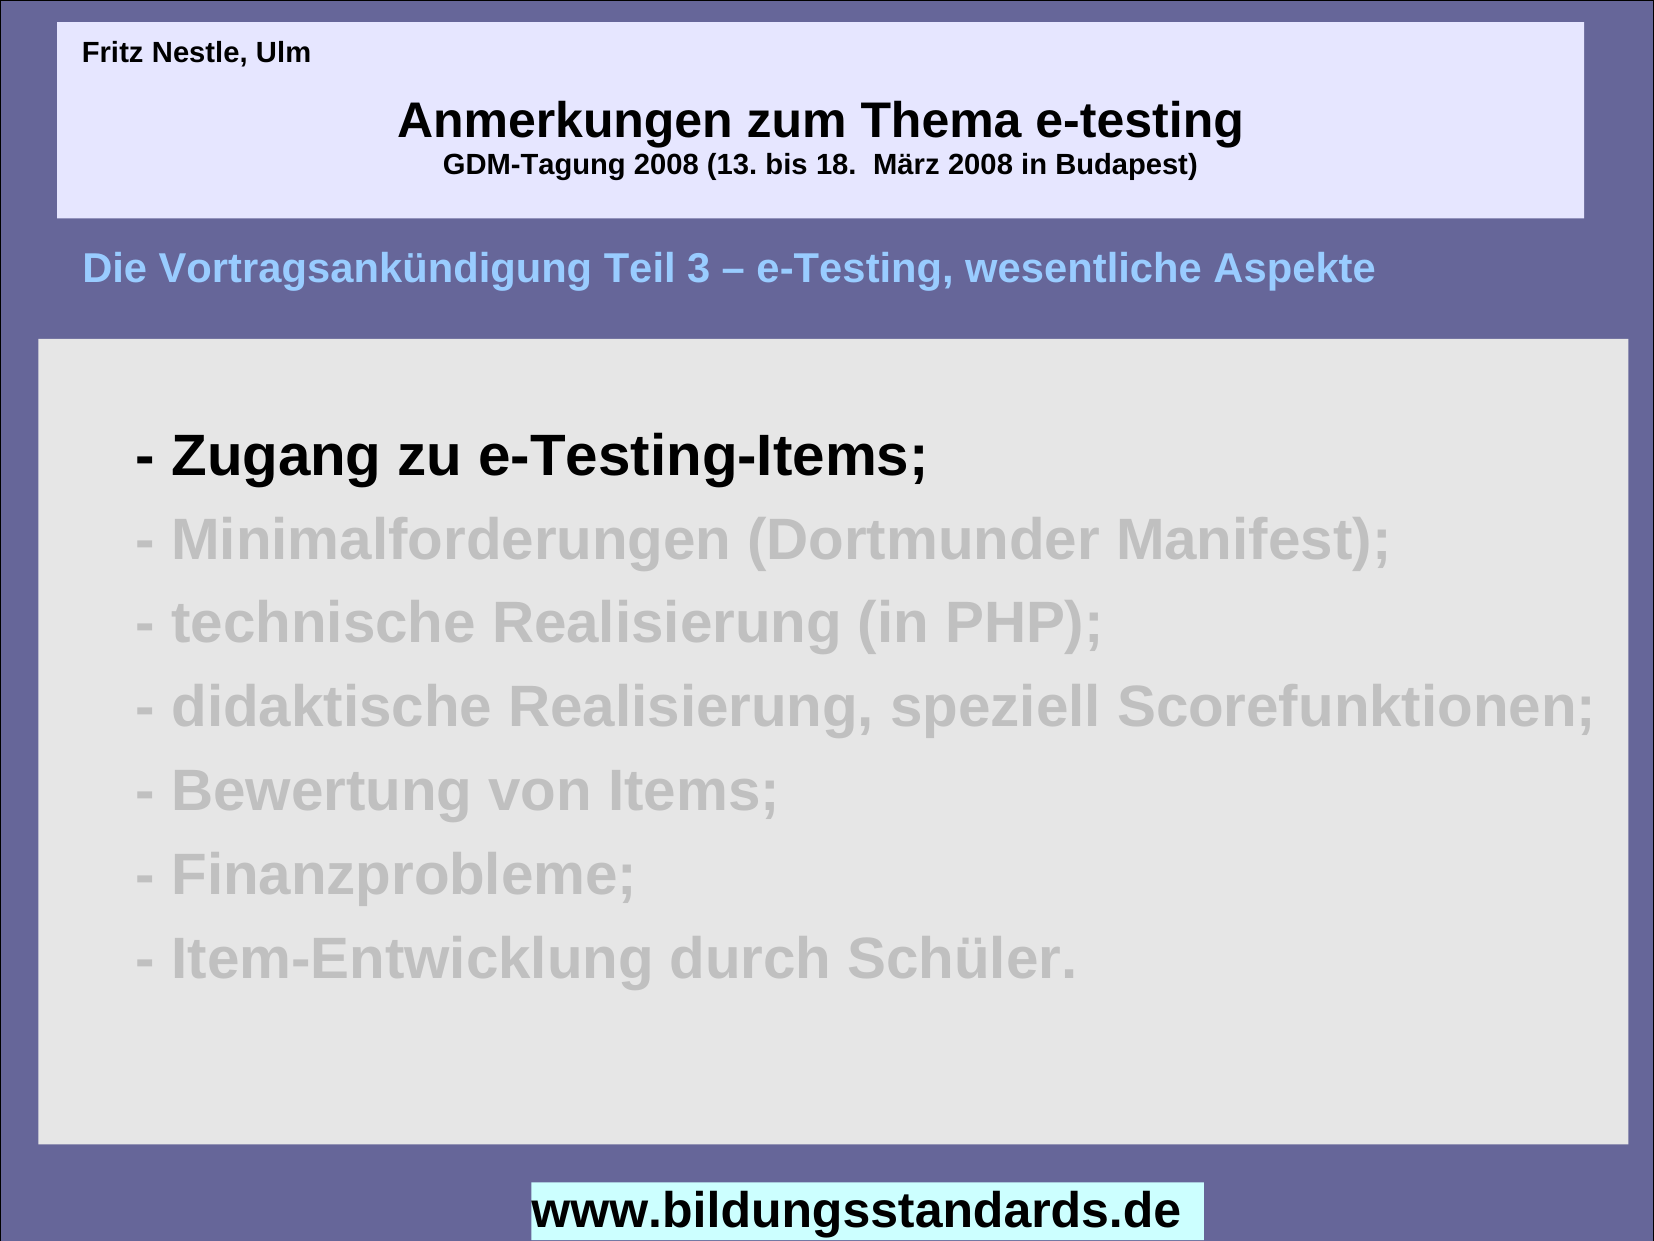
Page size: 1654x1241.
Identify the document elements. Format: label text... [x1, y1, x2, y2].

text_box www.bildungsstandards.de [531, 1182, 1204, 1241]
text_box Fritz Nestle, Ulm Anmerkungen zum Thema e-testing GDM-Tagung 2008 (13. bis 18. März 2008 in Budapest) [57, 22, 1585, 219]
text_box [0, 0, 1654, 1241]
text_box Die Vortragsankündigung Teil 3 – e-Testing, wesentliche Aspekte [82, 244, 1423, 295]
text_box - Zugang zu e-Testing-Items; - Minimalforderungen (Dortmunder Manifest); - technische Realisierung (in PHP); - didaktische Realisierung, speziell Scorefunktionen; - Bewertung von Items; - Finanzprobleme; - Item-Entwicklung durch Schüler. [38, 338, 1629, 1145]
